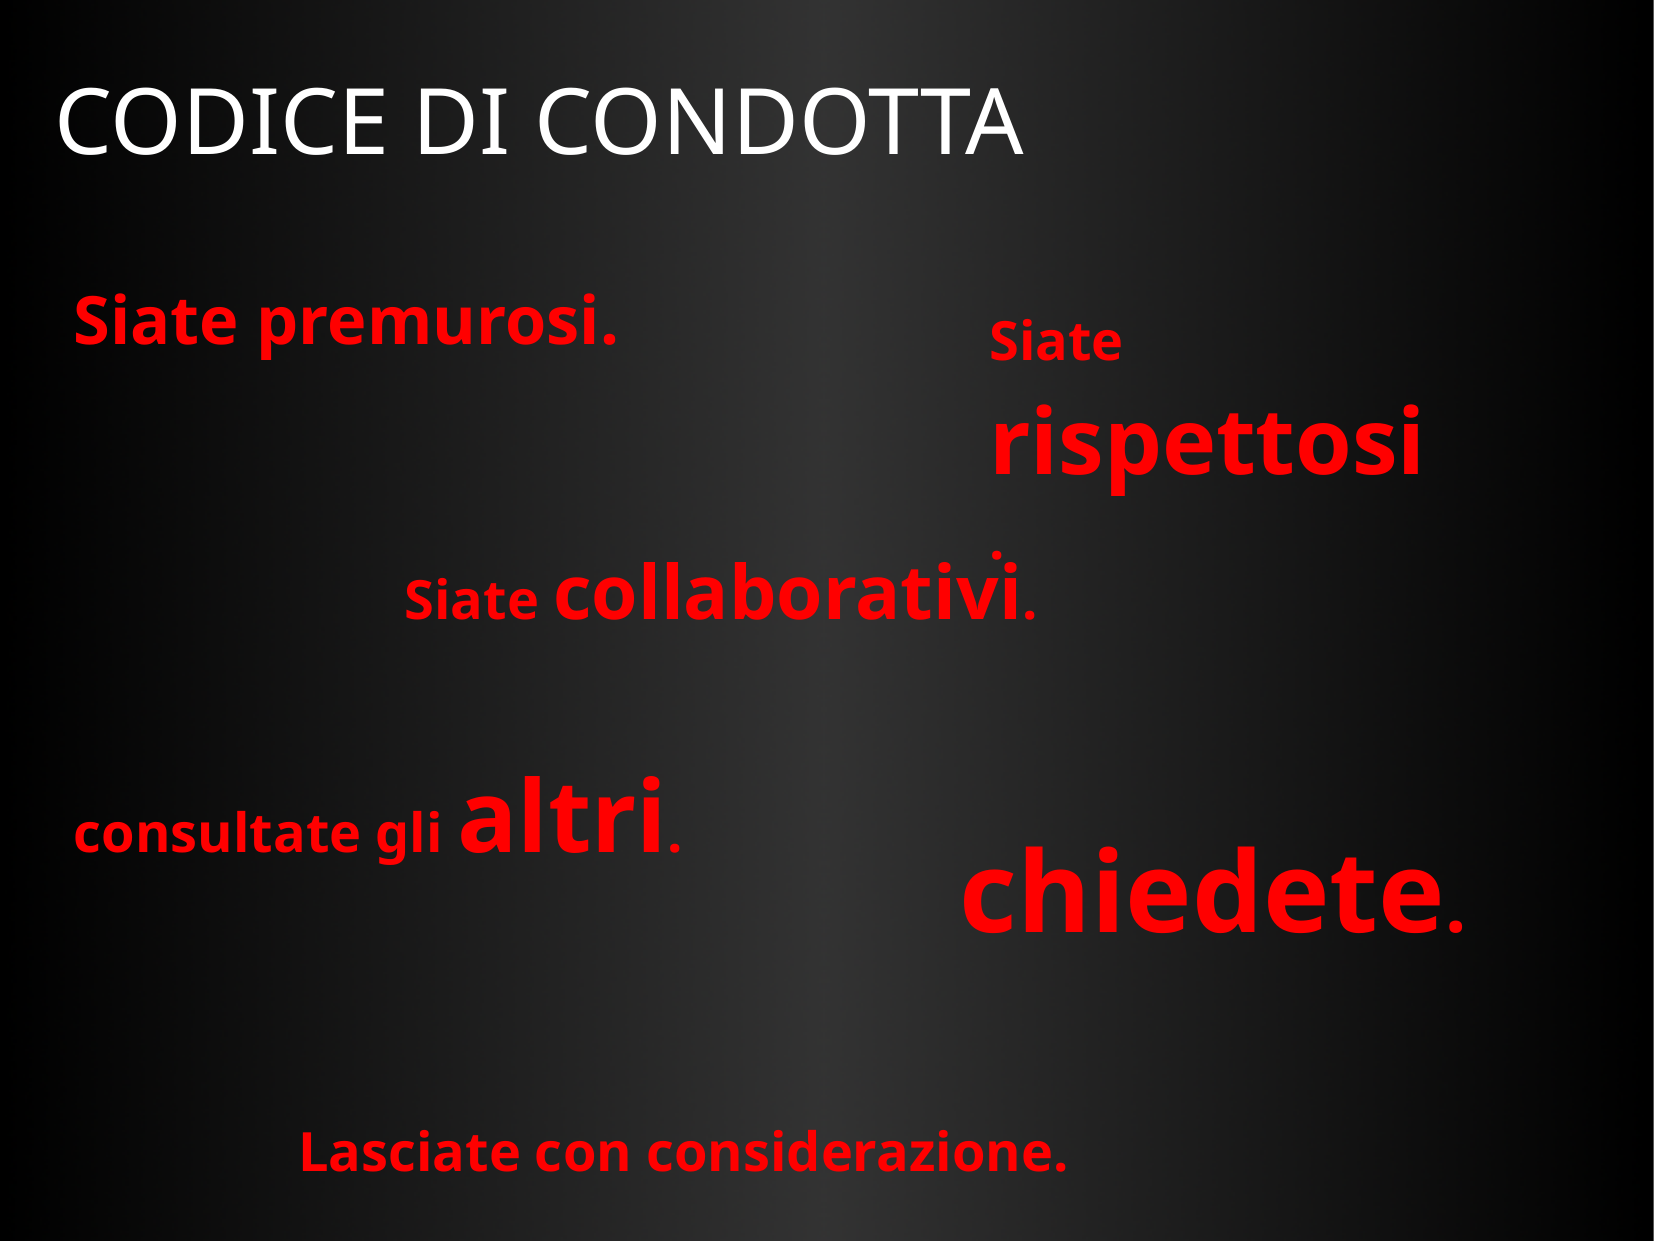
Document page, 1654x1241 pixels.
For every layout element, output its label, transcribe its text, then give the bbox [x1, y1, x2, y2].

text_box chiedete. [944, 804, 1506, 946]
text_box Siate premurosi. [59, 265, 650, 356]
text_box CODICE DI CONDOTTA [39, 48, 1565, 167]
picture [0, 0, 1654, 1241]
text_box Lasciate con considerazione. [283, 1105, 1146, 1182]
text_box consultate gli altri. [59, 738, 739, 866]
text_box Siate rispettosi. [974, 295, 1448, 474]
text_box Siate collaborativi. [389, 531, 1063, 650]
